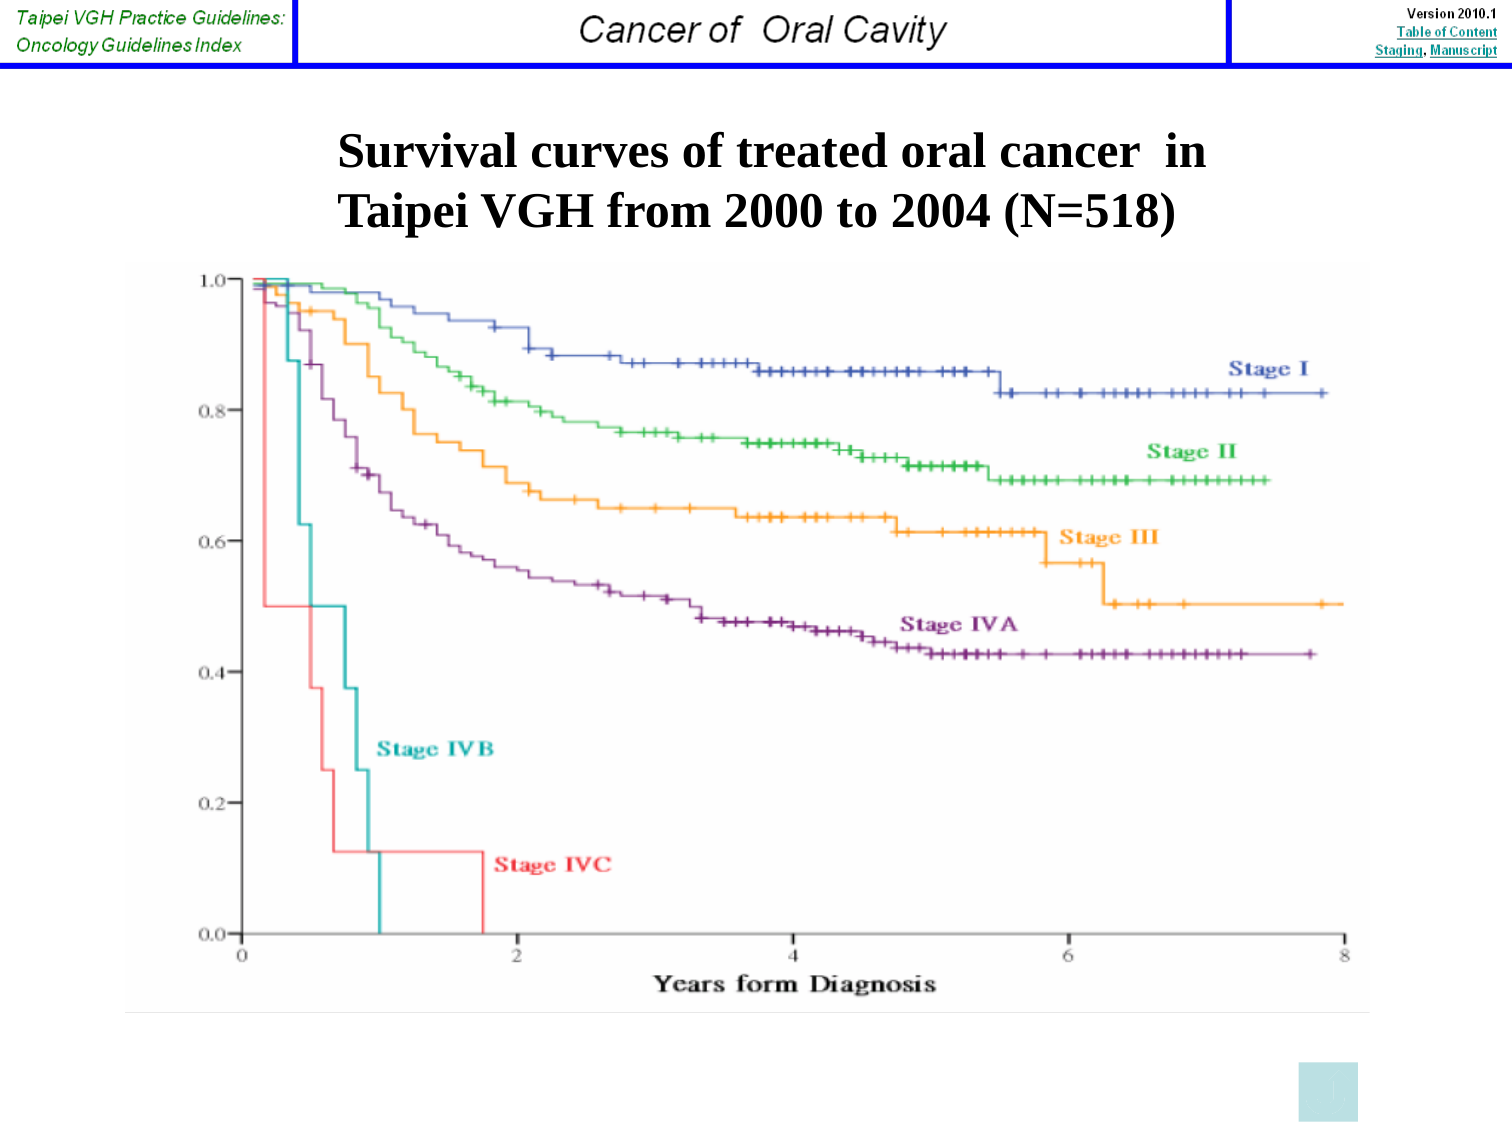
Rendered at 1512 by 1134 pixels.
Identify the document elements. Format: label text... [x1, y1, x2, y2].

picture [125, 262, 1370, 1013]
text_box Survival curves of treated oral cancer in Taipei VGH from 2000 to 2004 (N=518) [322, 110, 1260, 245]
